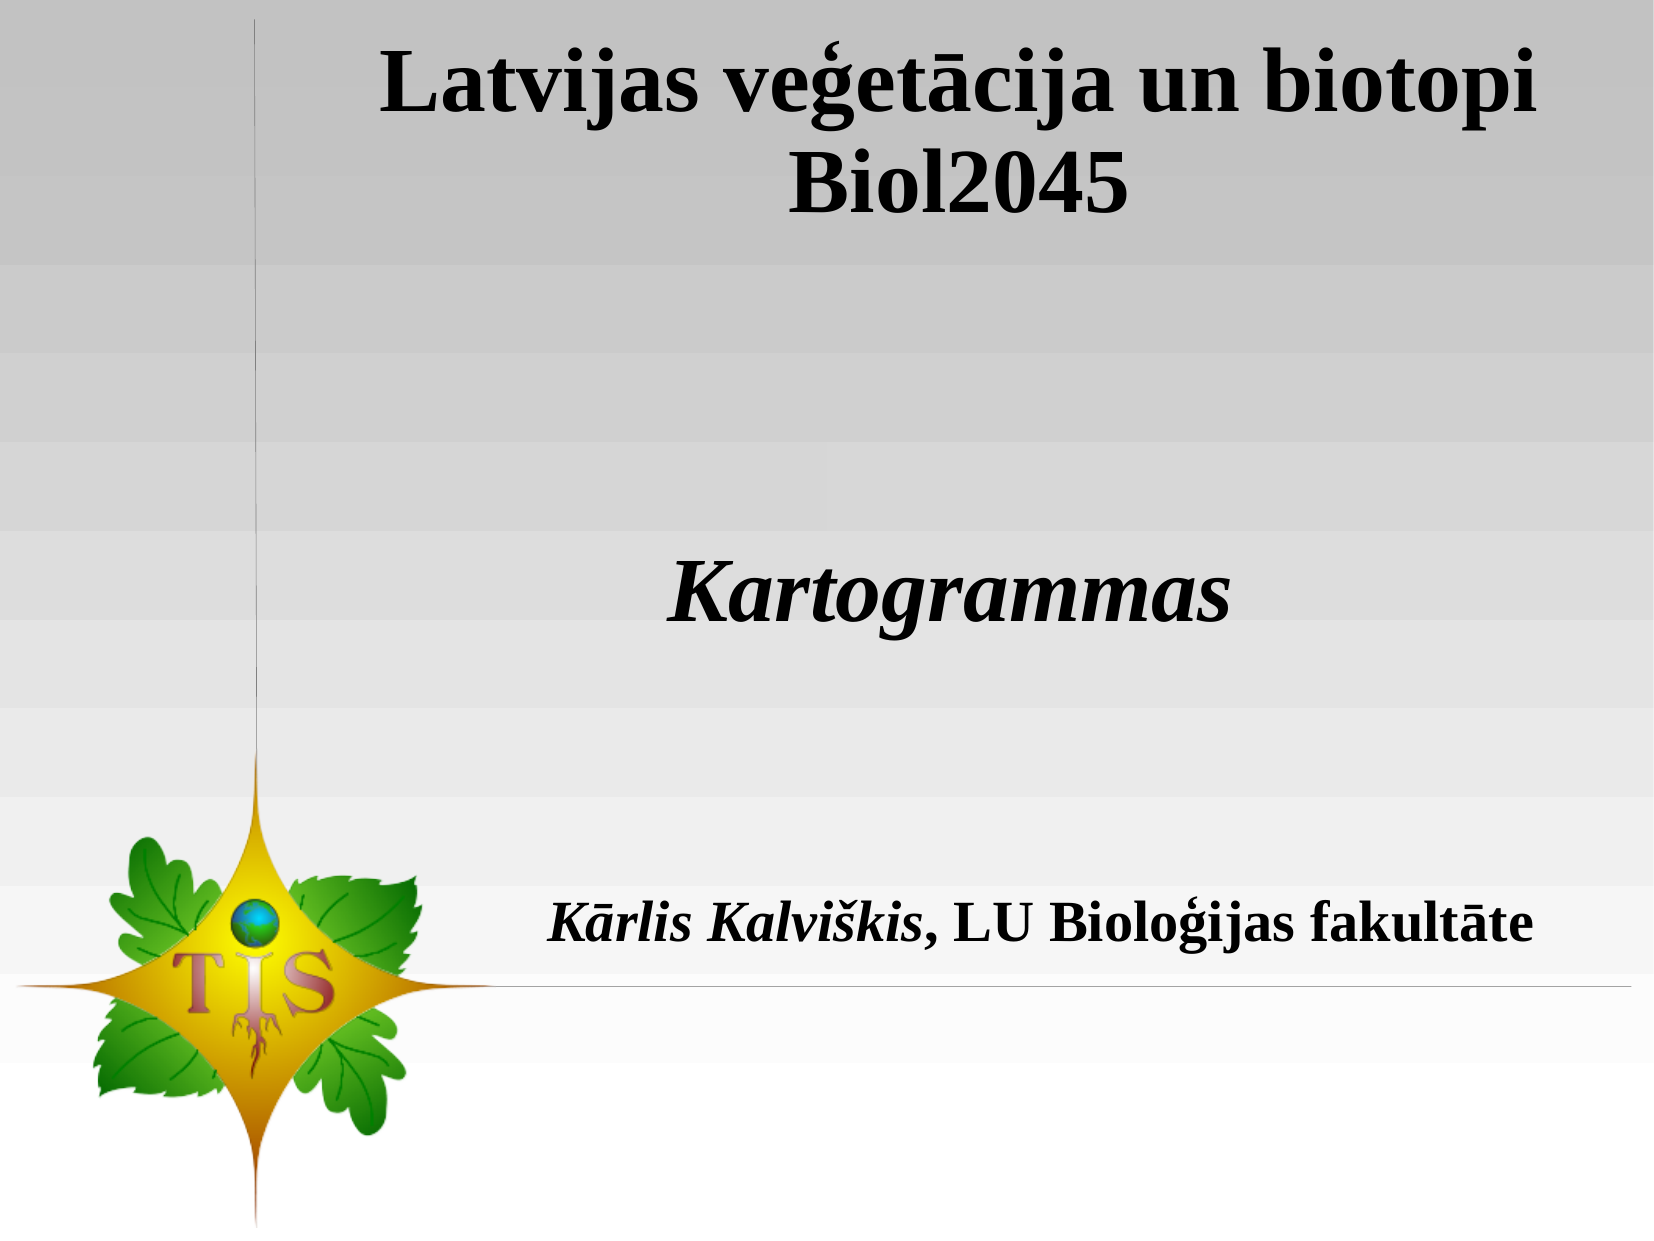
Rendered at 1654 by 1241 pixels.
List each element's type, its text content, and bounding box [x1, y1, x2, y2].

picture [0, 0, 1654, 1241]
title Kartogrammas [295, 324, 1607, 857]
